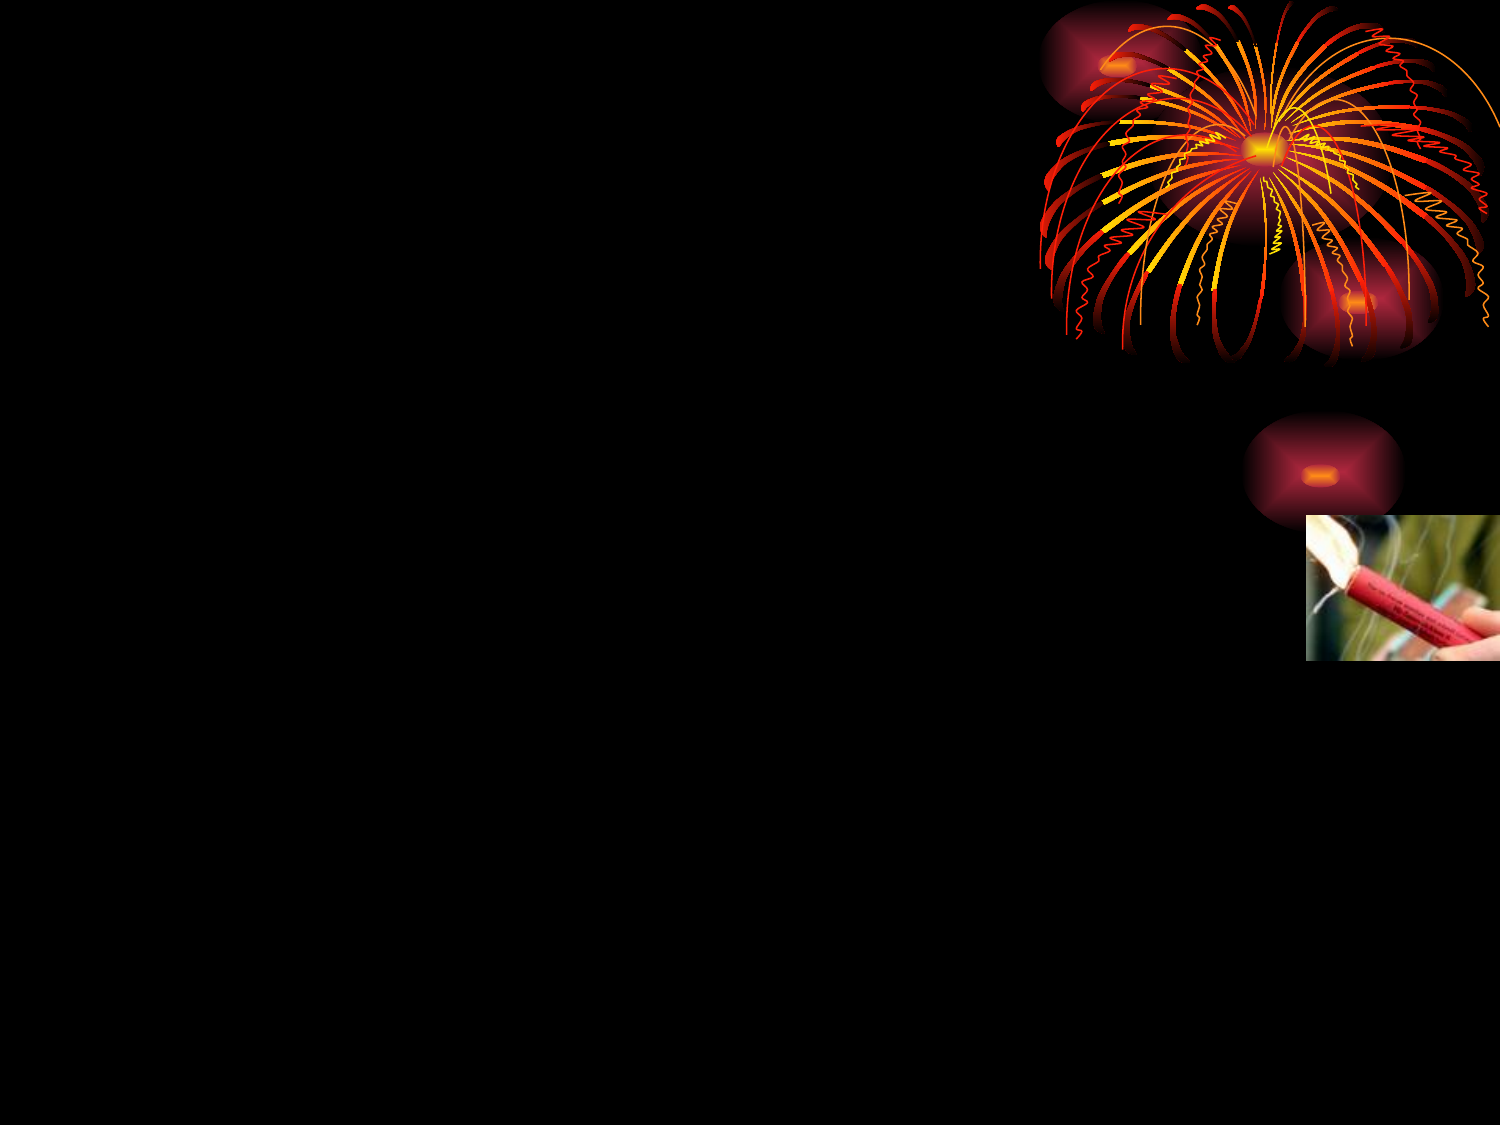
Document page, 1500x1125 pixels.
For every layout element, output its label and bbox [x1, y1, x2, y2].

picture [1306, 515, 1500, 661]
